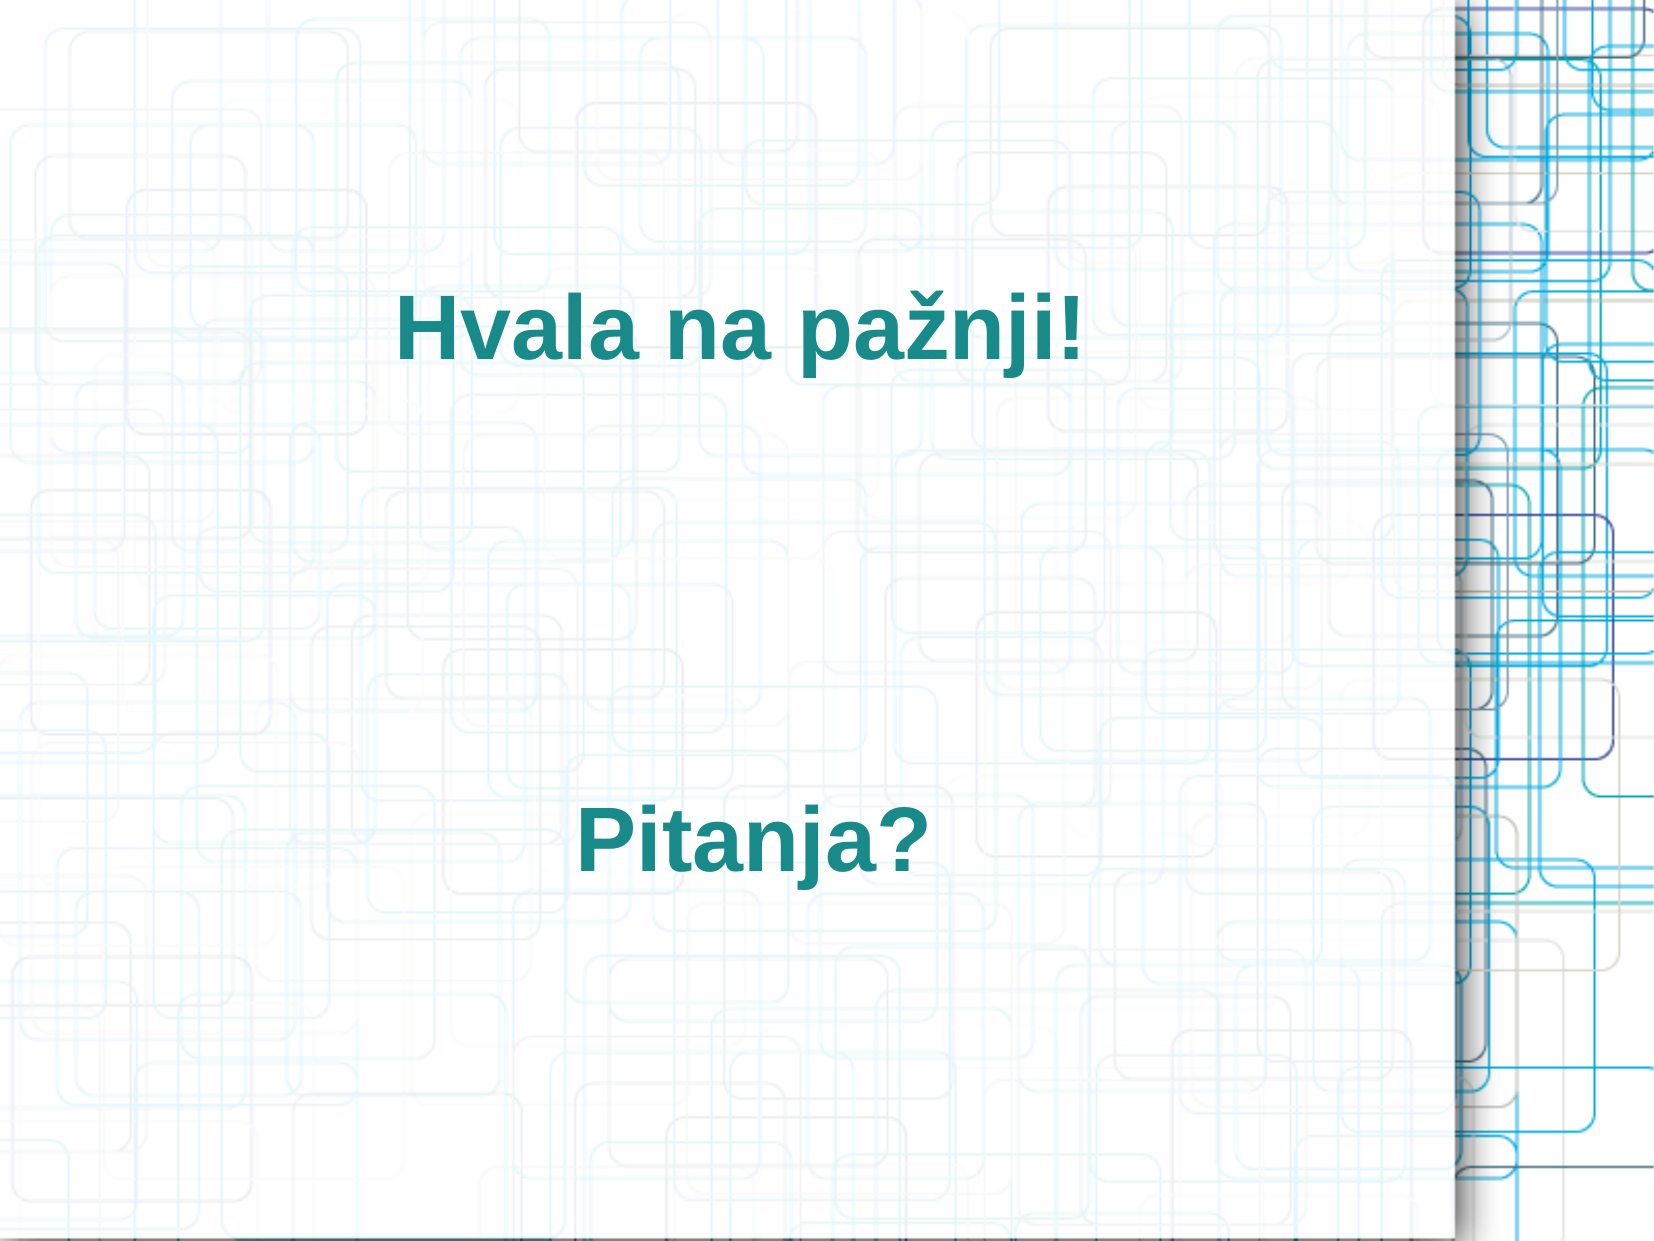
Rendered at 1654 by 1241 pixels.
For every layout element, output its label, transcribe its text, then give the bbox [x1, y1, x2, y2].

picture [0, 0, 1654, 1241]
title Hvala na pažnji! Pitanja? [75, 276, 1434, 892]
